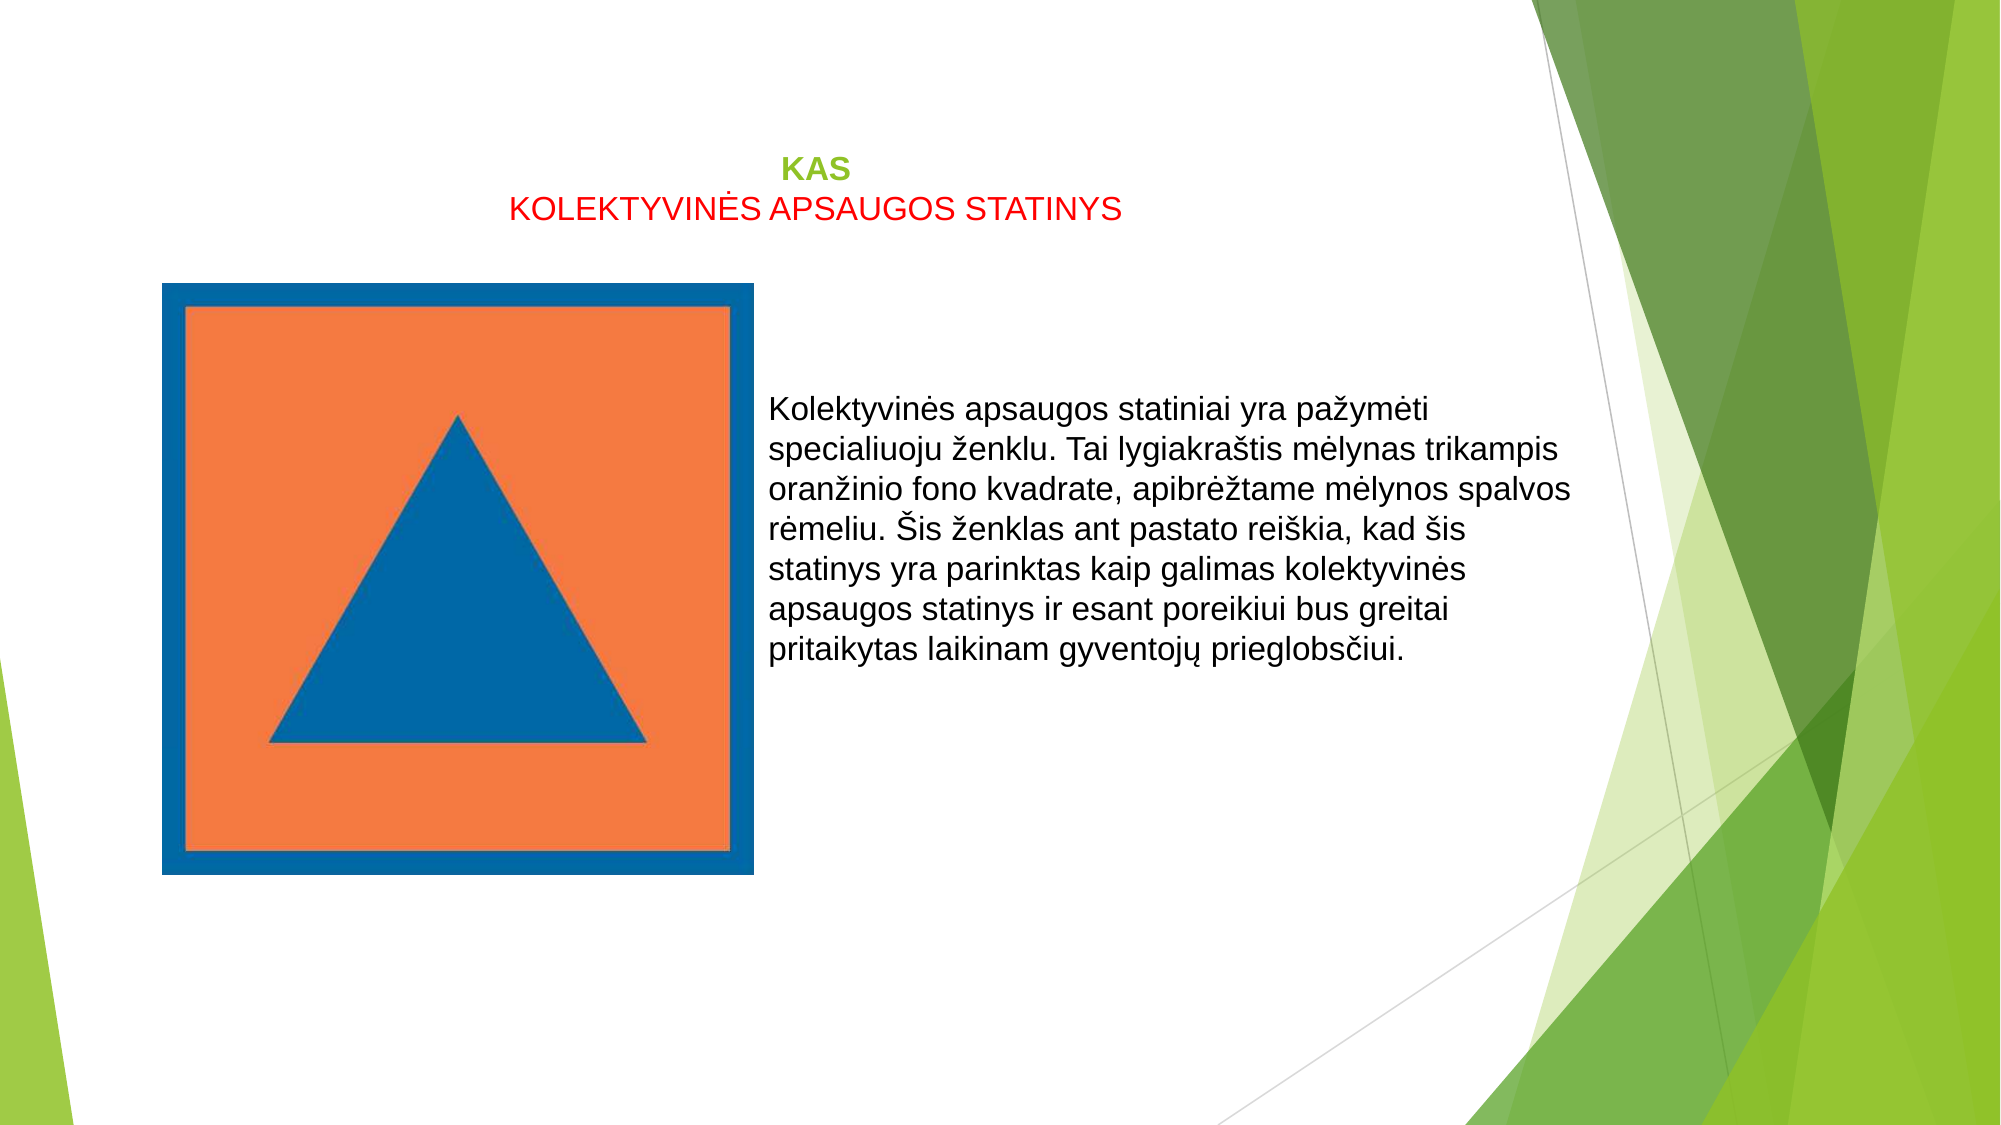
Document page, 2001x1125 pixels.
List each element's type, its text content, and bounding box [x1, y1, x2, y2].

title KAS KOLEKTYVINĖS APSAUGOS STATINYS [111, 99, 1522, 317]
picture [162, 283, 754, 875]
text_box Kolektyvinės apsaugos statiniai yra pažymėti specialiuoju ženklu. Tai lygiakraštis mėlynas trikampis oranžinio fono kvadrate, apibrėžtame mėlynos spalvos rėmeliu. Šis ženklas ant pastato reiškia, kad šis statinys yra parinktas kaip galimas kolektyvinės apsaugos statinys ir esant poreikiui bus greitai pritaikytas laikinam gyventojų prieglobsčiui. [753, 379, 1594, 678]
